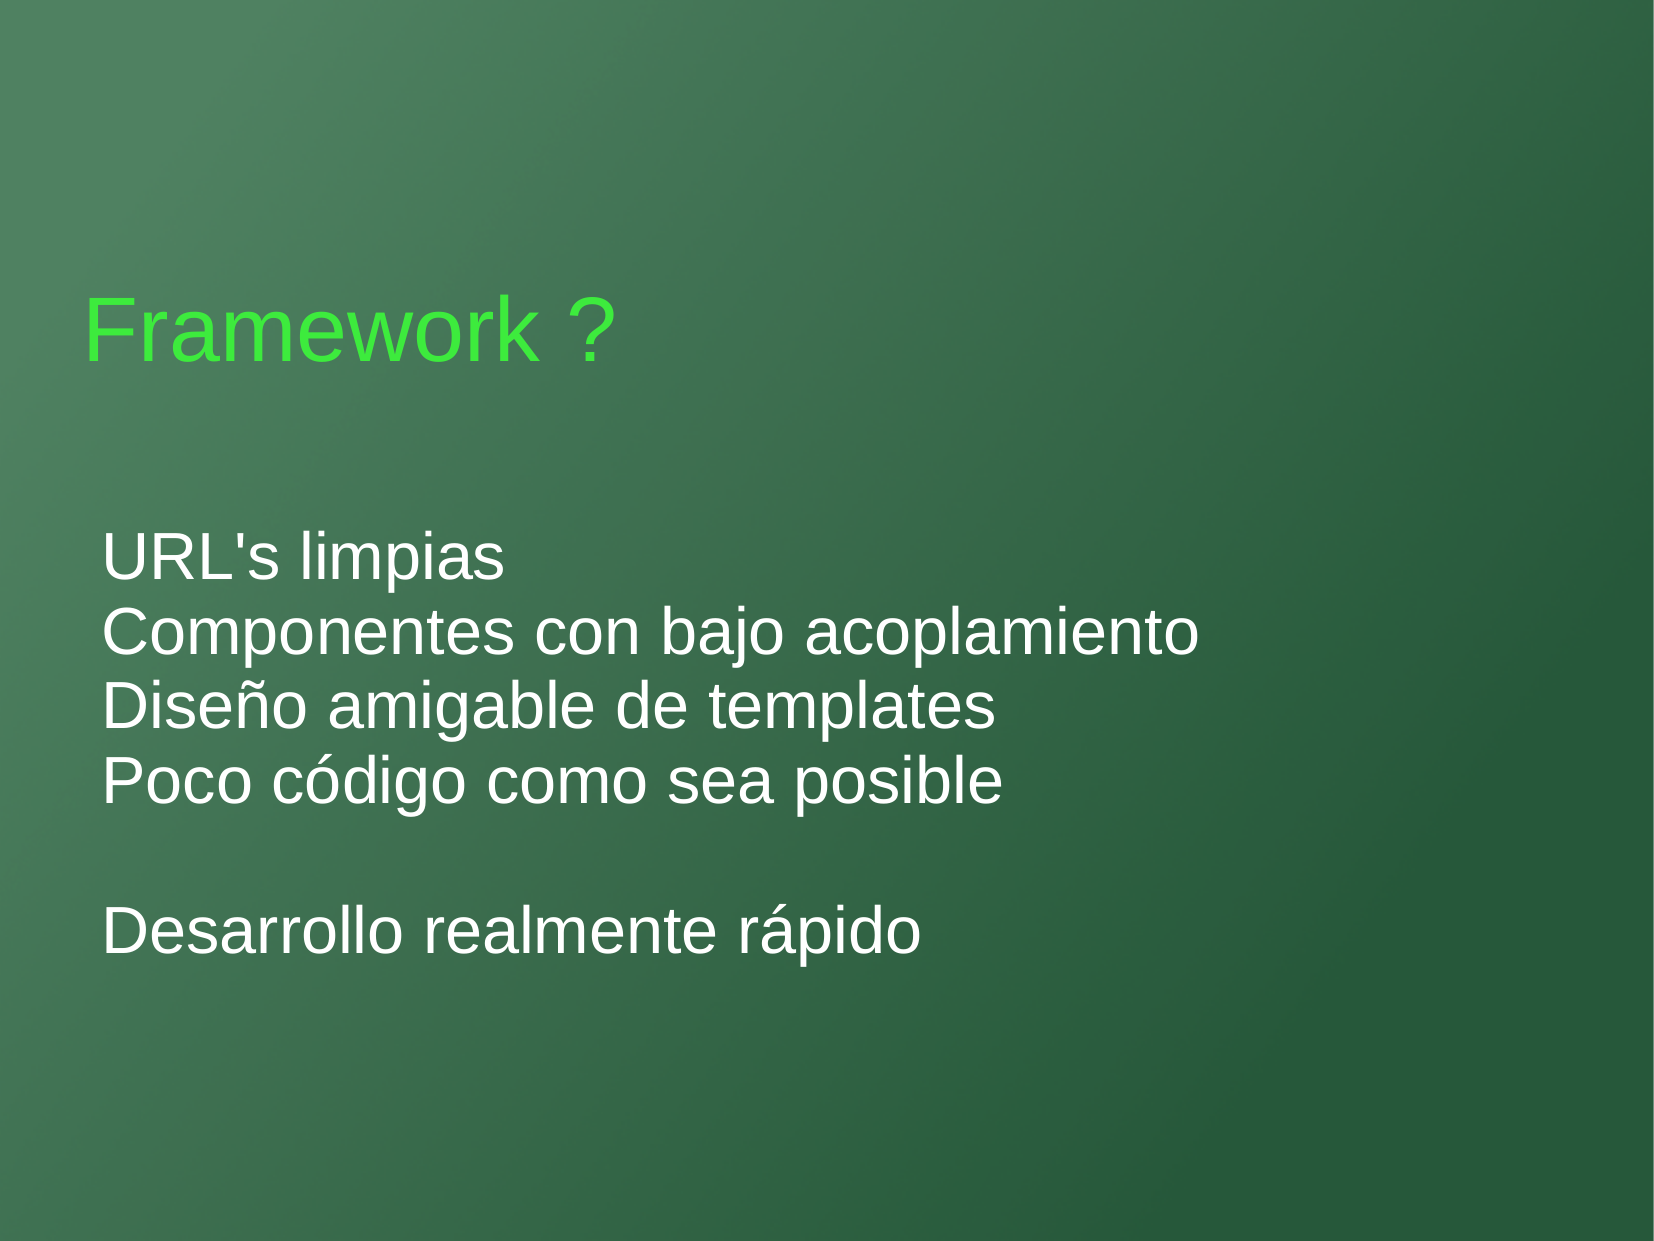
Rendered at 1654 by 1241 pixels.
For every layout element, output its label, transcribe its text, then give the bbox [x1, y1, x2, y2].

subtitle URL's limpias Componentes con bajo acoplamiento Diseño amigable de templates Poco código como sea posible Desarrollo realmente rápido [82, 425, 1571, 1062]
picture [0, 0, 1654, 1241]
title Framework ? [82, 226, 945, 425]
